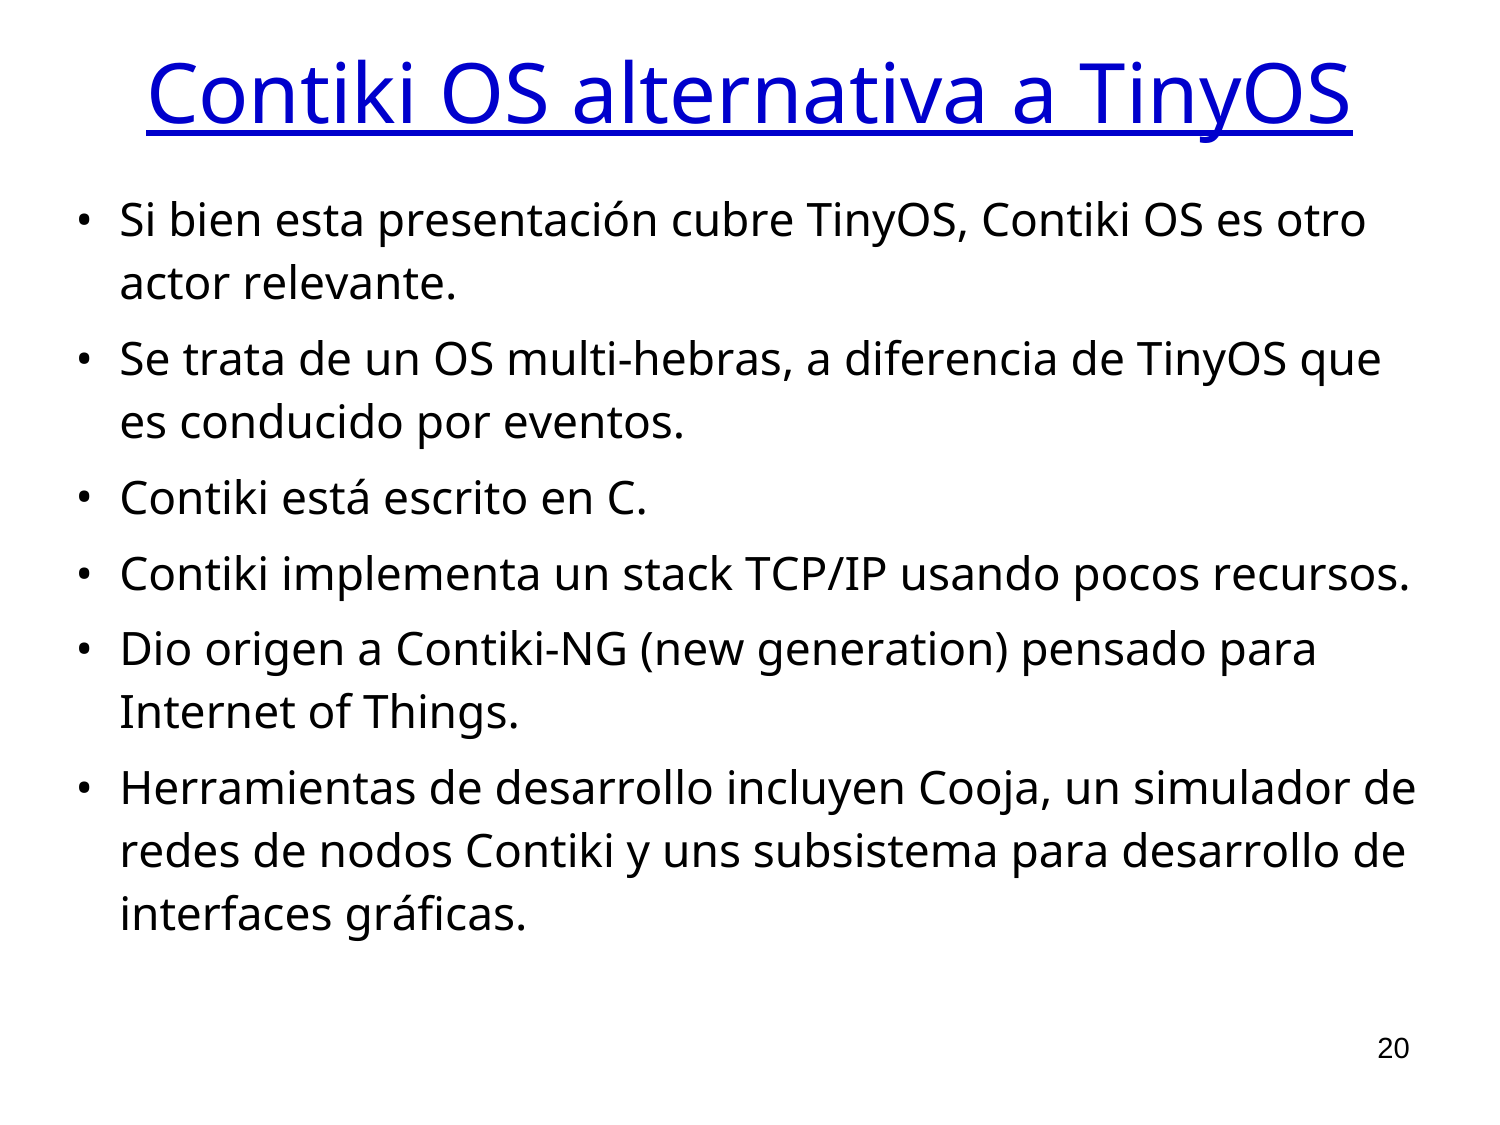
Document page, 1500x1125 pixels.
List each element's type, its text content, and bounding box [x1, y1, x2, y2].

list Si bien esta presentación cubre TinyOS, Contiki OS es otro actor relevante. Se trata de un OS multi-hebras, a diferencia de TinyOS que es conducido por eventos. Contiki está escrito en C. Contiki implementa un stack TCP/IP usando pocos recursos. Dio origen a Contiki-NG (new generation) pensado para Internet of Things. Herramientas de desarrollo incluyen Cooja, un simulador de redes de nodos Contiki y uns subsistema para desarrollo de interfaces gráficas. [75, 187, 1426, 1013]
title Contiki OS alternativa a TinyOS [74, 41, 1425, 150]
